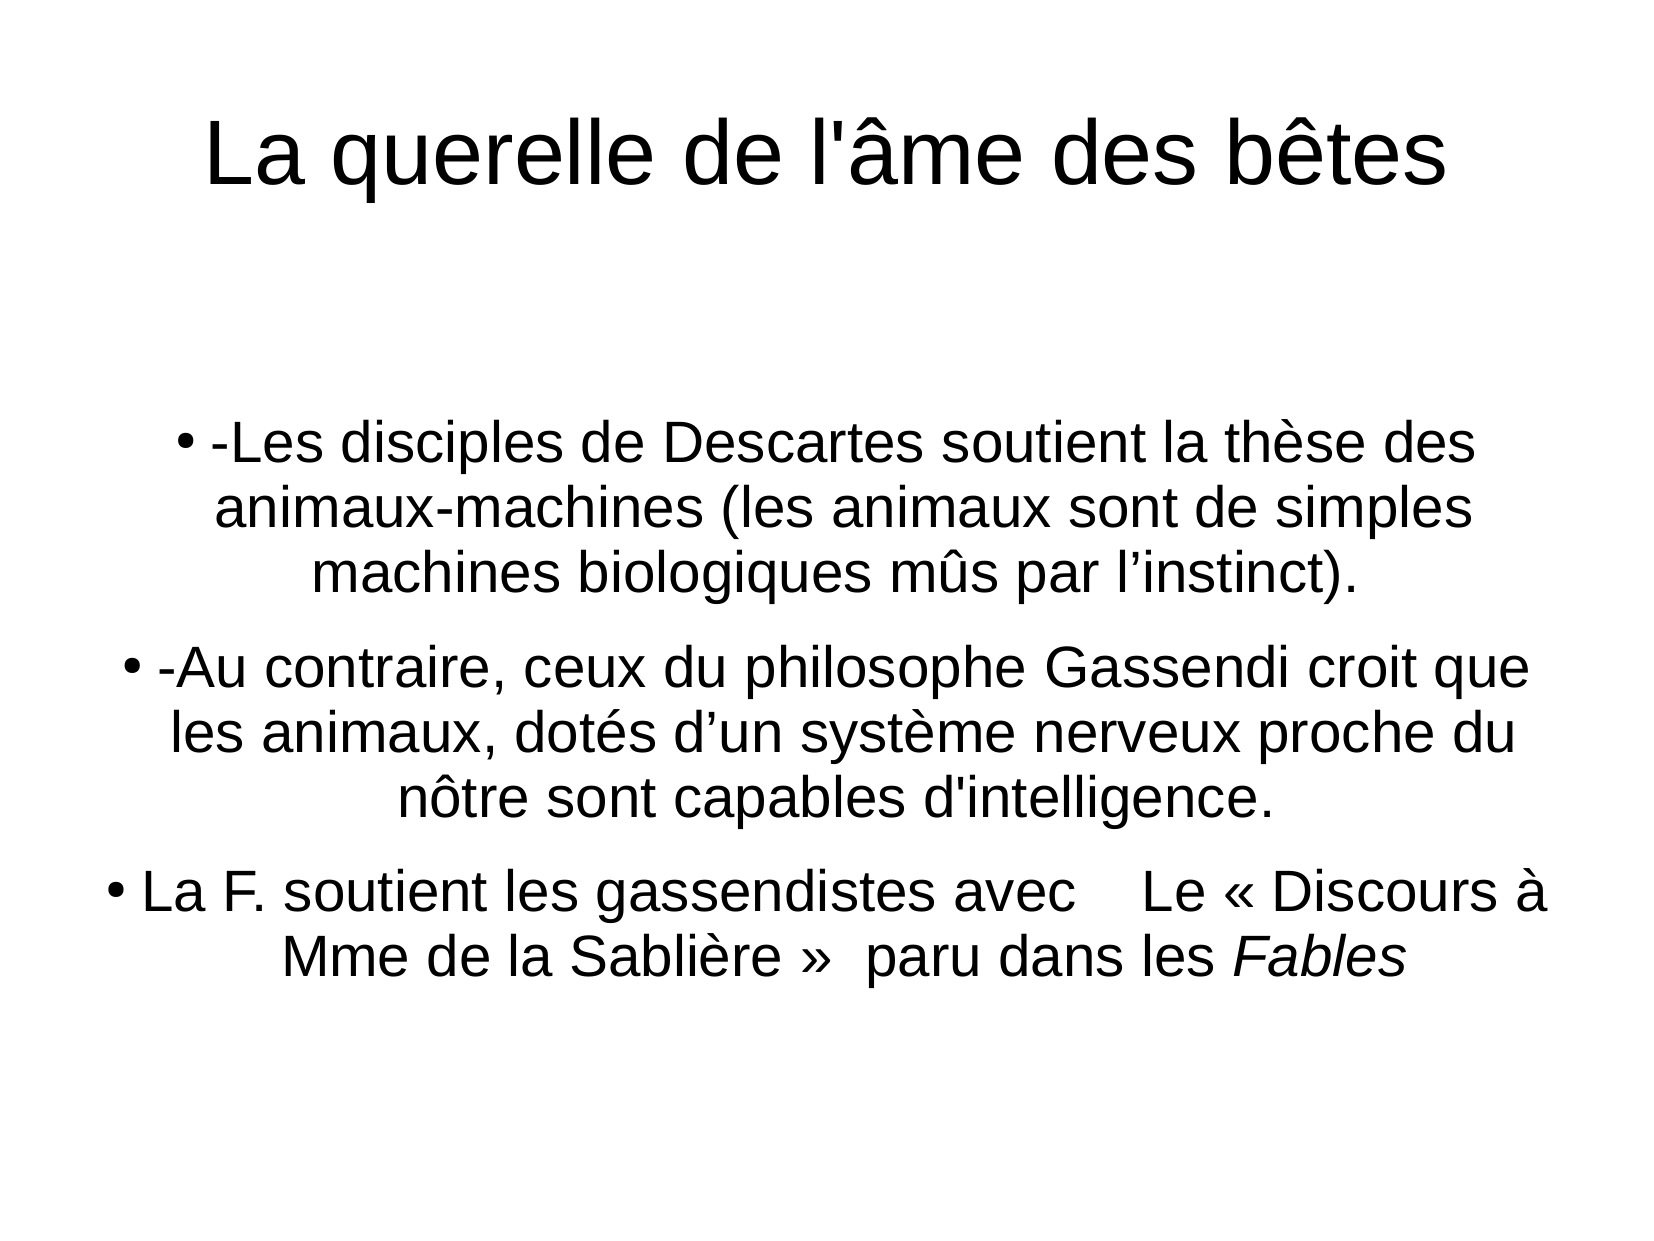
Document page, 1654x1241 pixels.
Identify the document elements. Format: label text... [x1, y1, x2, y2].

subtitle -Les disciples de Descartes soutient la thèse des animaux-machines (les animaux sont de simples machines biologiques mûs par l’instinct). -Au contraire, ceux du philosophe Gassendi croit que les animaux, dotés d’un système nerveux proche du nôtre sont capables d'intelligence. La F. soutient les gassendistes avec Le « Discours à Mme de la Sablière » paru dans les Fables [82, 290, 1571, 1109]
title La querelle de l'âme des bêtes [82, 49, 1571, 257]
